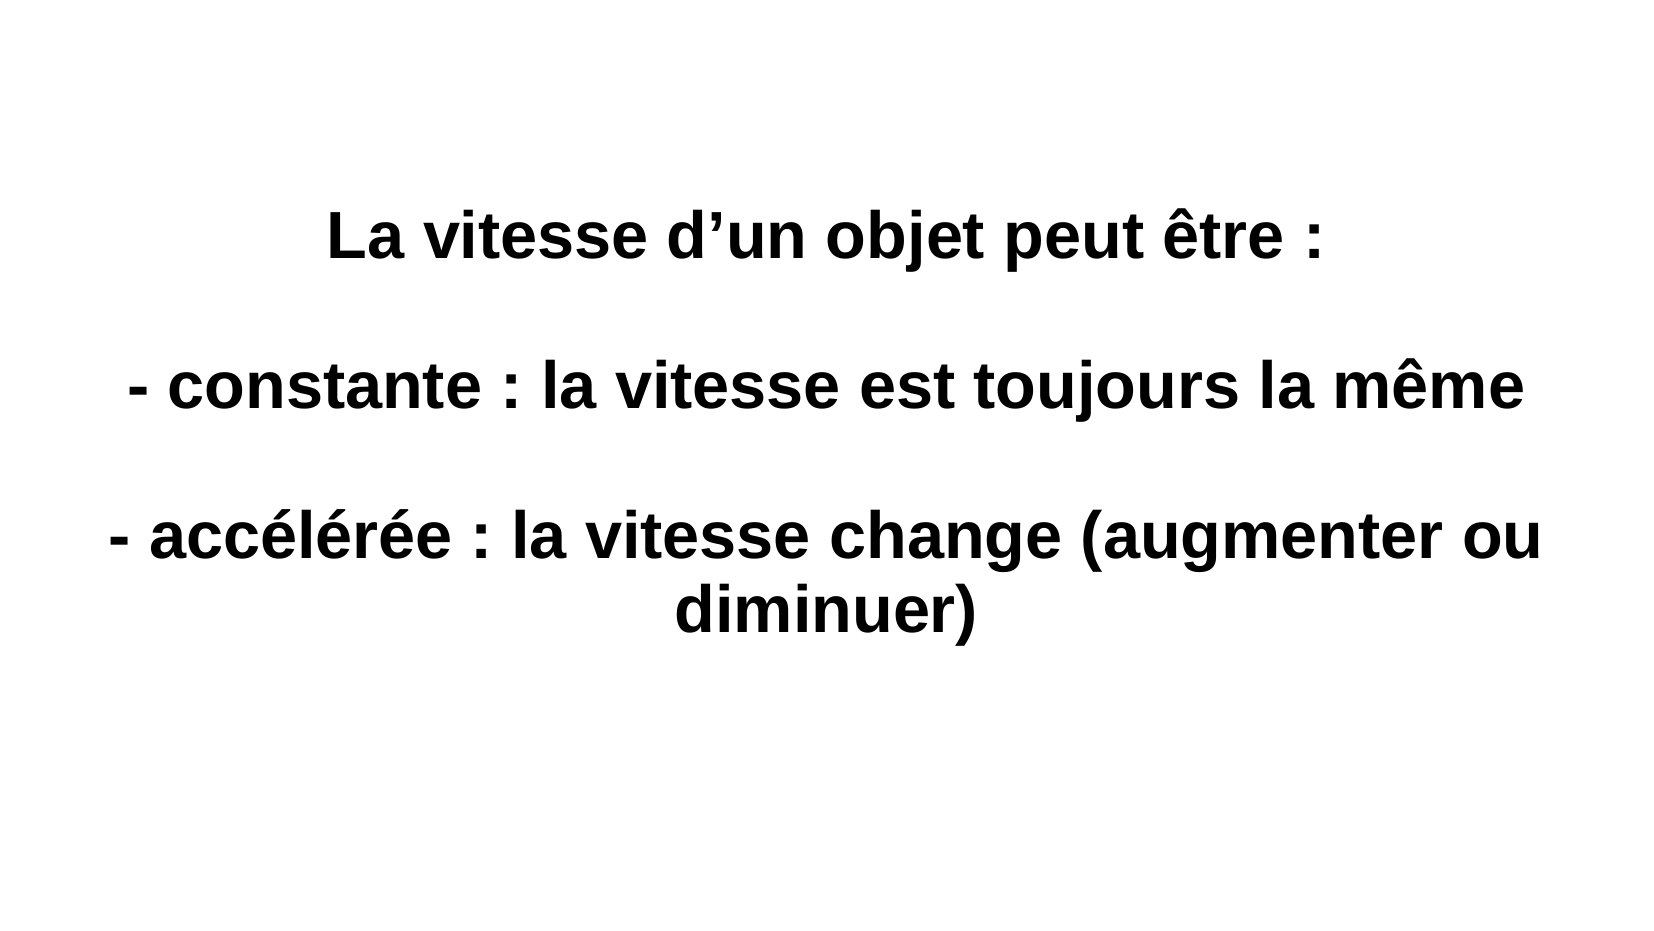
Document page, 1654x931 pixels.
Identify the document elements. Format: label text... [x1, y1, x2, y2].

subtitle La vitesse d’un objet peut être : - constante : la vitesse est toujours la même - accélérée : la vitesse change (augmenter ou diminuer) [82, 88, 1571, 758]
